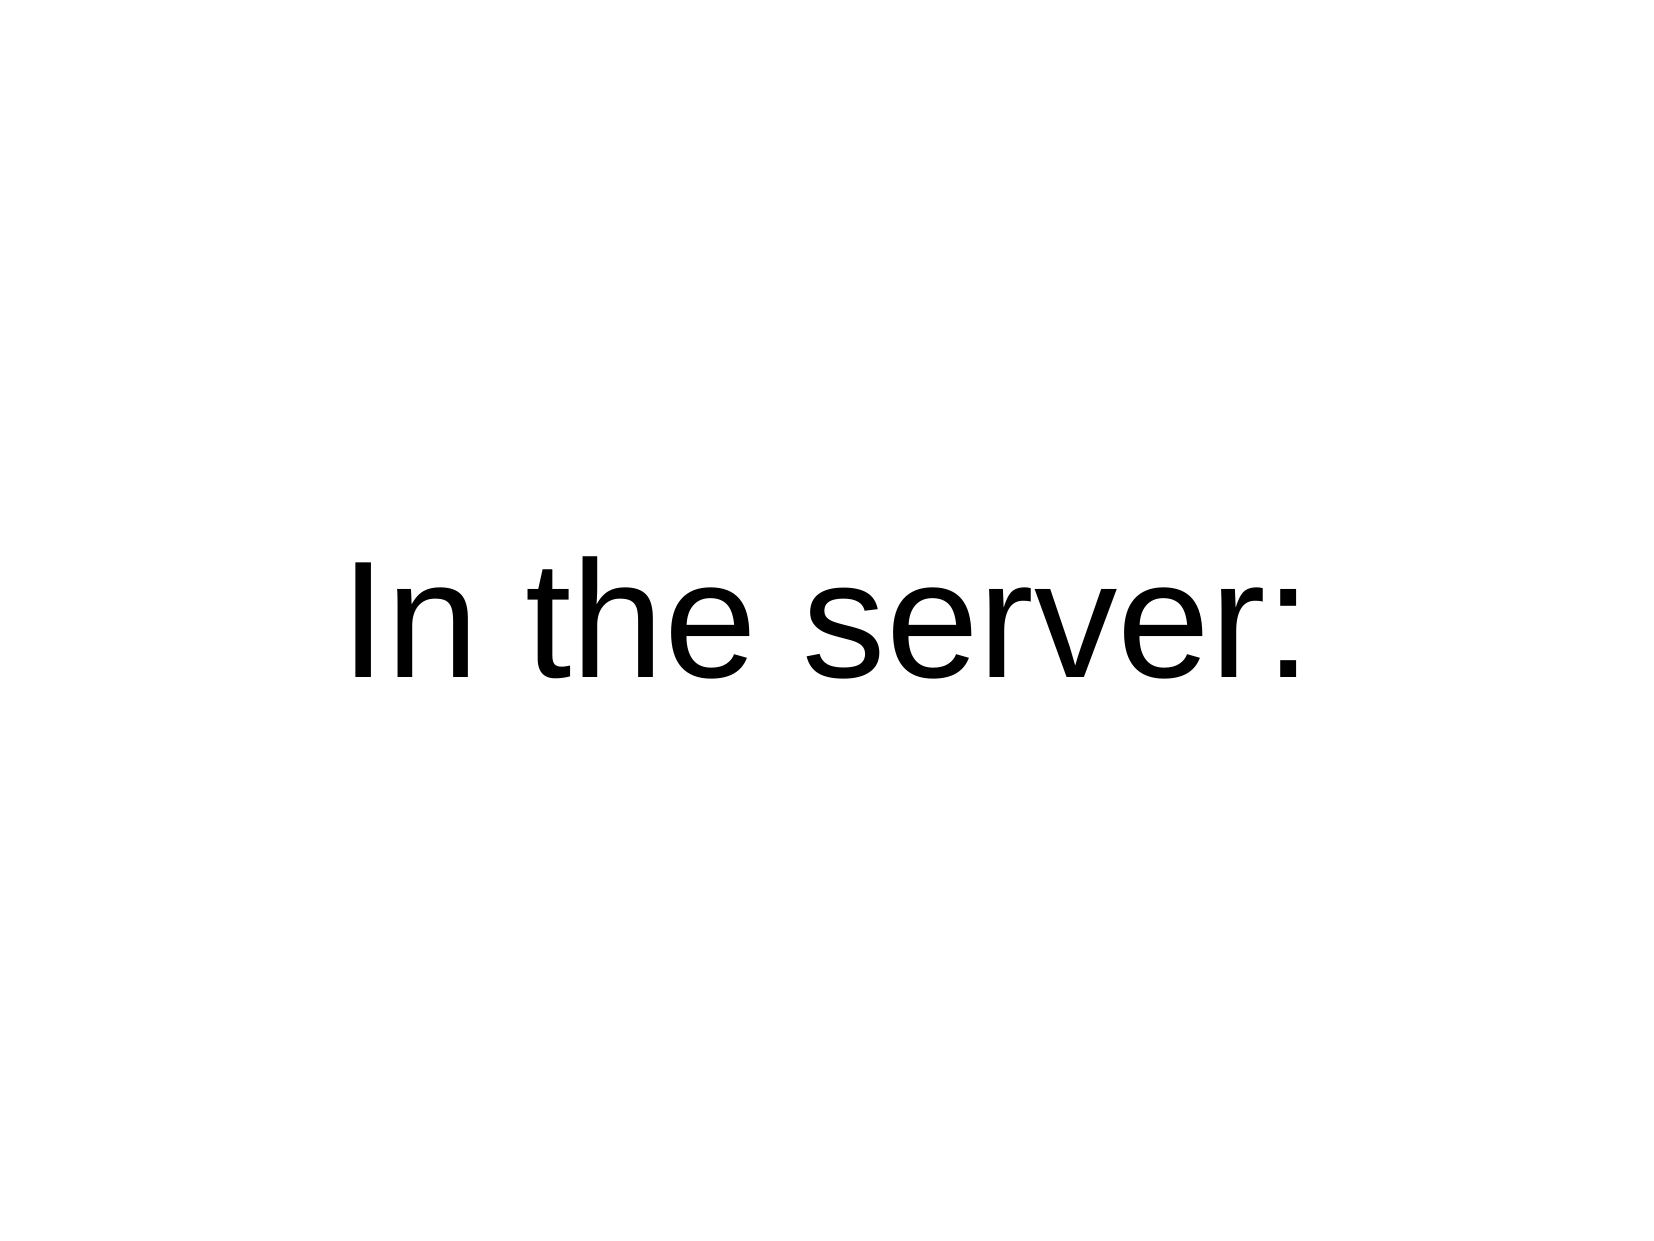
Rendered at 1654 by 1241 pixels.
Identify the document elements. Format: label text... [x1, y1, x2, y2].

title In the server: [0, 516, 1654, 724]
